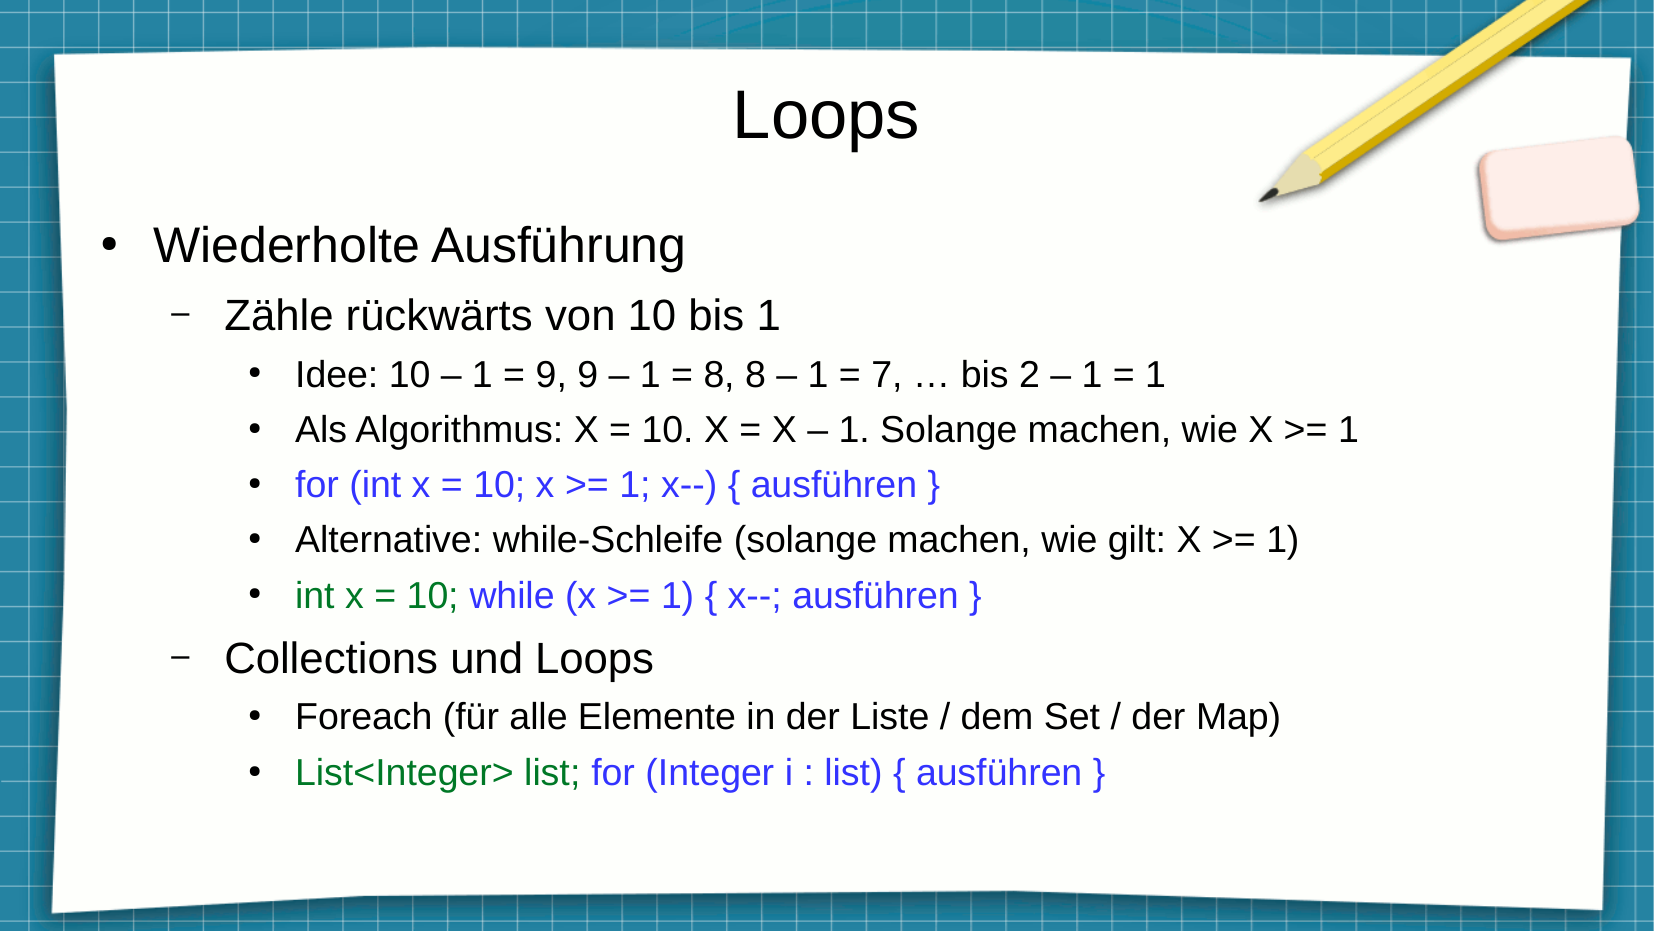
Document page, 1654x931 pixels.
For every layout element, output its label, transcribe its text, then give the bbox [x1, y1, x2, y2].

title Loops [82, 37, 1571, 193]
list Wiederholte Ausführung Zähle rückwärts von 10 bis 1 Idee: 10 – 1 = 9, 9 – 1 = 8, 8 – 1 = 7, … bis 2 – 1 = 1 Als Algorithmus: X = 10. X = X – 1. Solange machen, wie X >= 1 for (int x = 10; x >= 1; x--) { ausführen } Alternative: while-Schleife (solange machen, wie gilt: X >= 1) int x = 10; while (x >= 1) { x--; ausführen } Collections und Loops Foreach (für alle Elemente in der Liste / dem Set / der Map) List<Integer> list; for (Integer i : list) { ausführen } [82, 217, 1571, 886]
picture [0, 0, 1654, 931]
